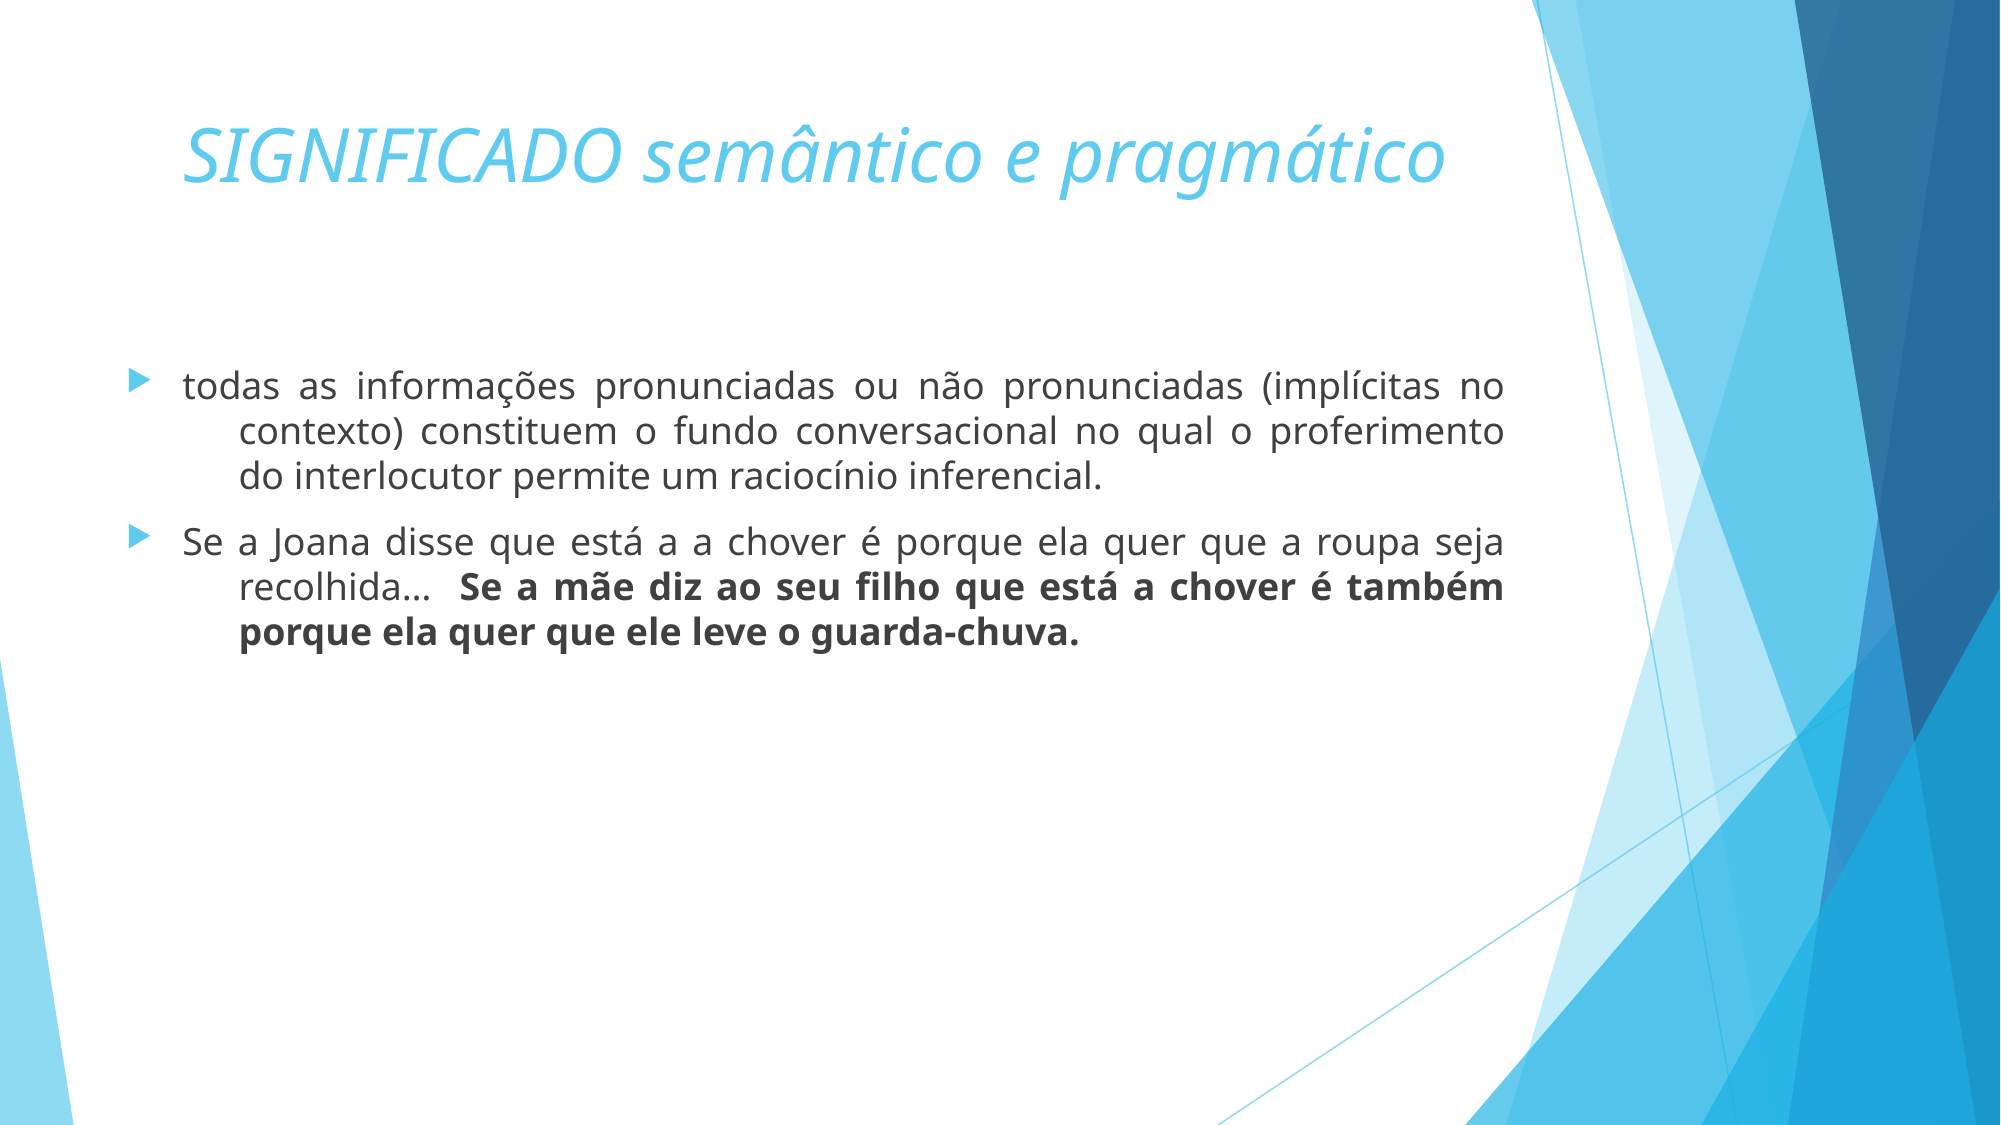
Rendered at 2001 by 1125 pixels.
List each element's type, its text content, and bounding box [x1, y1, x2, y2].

title SIGNIFICADO semântico e pragmático [111, 99, 1522, 317]
list todas as informações pronunciadas ou não pronunciadas (implícitas no contexto) constituem o fundo conversacional no qual o proferimento do interlocutor permite um raciocínio inferencial. Se a Joana disse que está a a chover é porque ela quer que a roupa seja recolhida… Se a mãe diz ao seu filho que está a chover é também porque ela quer que ele leve o guarda-chuva. [111, 354, 1522, 992]
